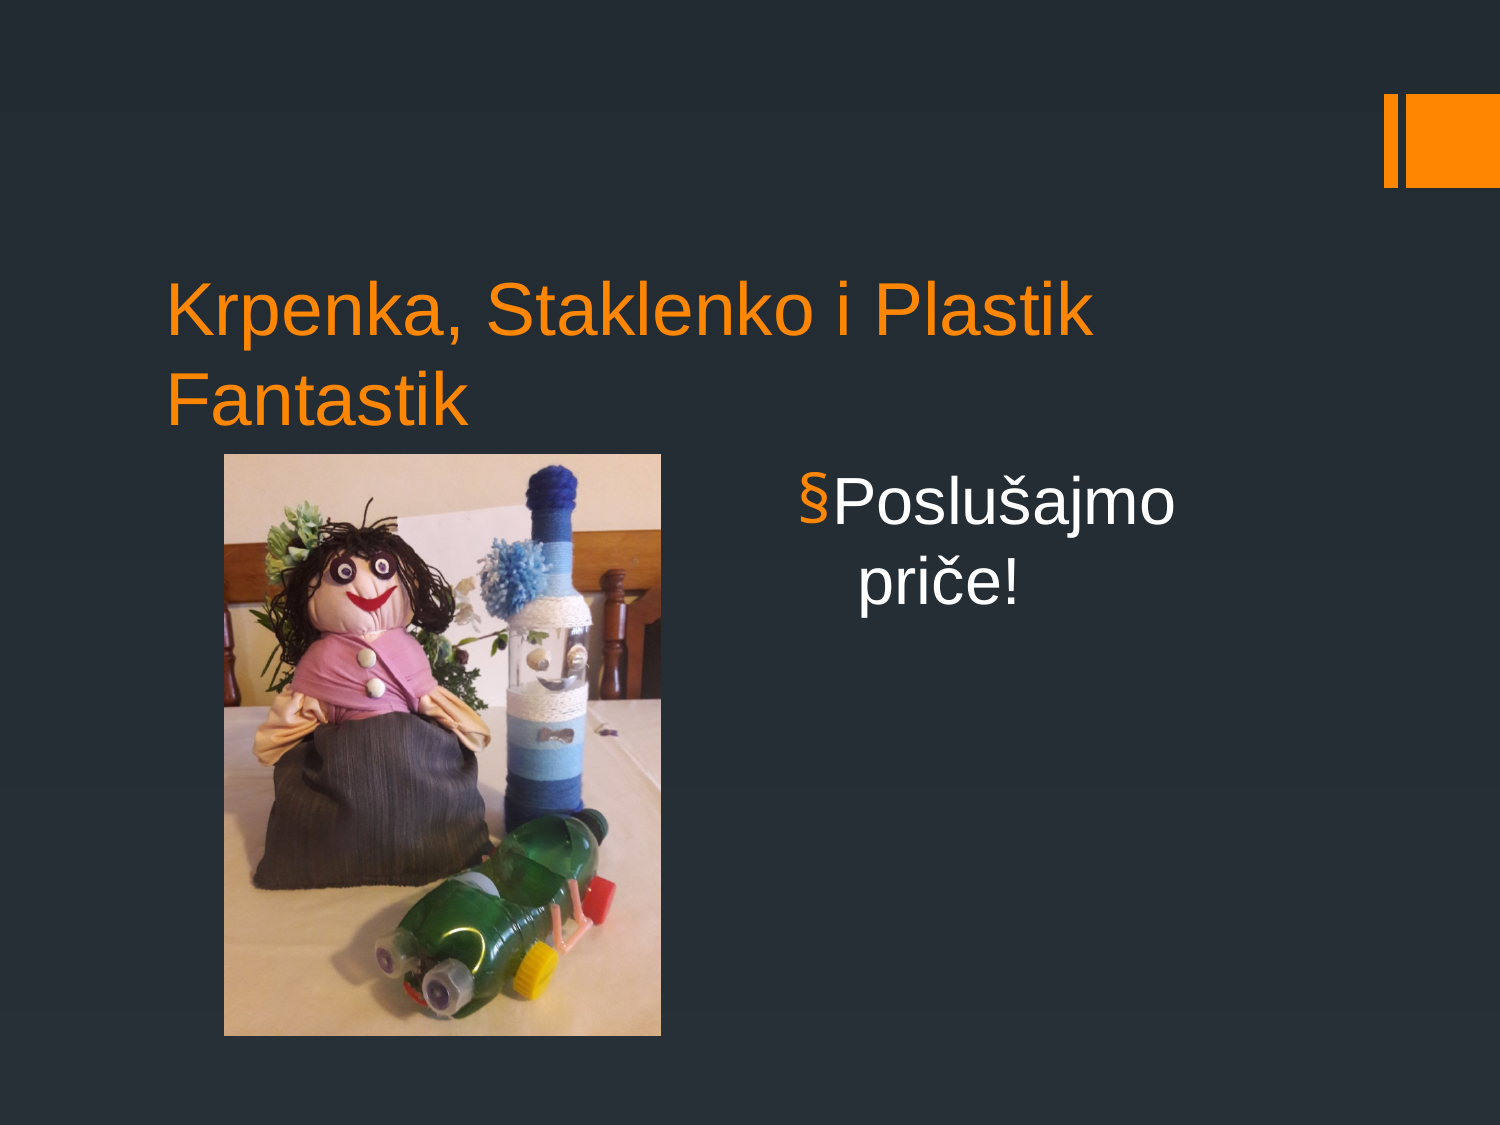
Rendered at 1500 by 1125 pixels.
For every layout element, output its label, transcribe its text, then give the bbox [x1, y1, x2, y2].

title Krpenka, Staklenko i Plastik Fantastik [150, 253, 1351, 443]
picture [224, 454, 661, 1036]
list Poslušajmo priče! [768, 450, 1354, 1040]
